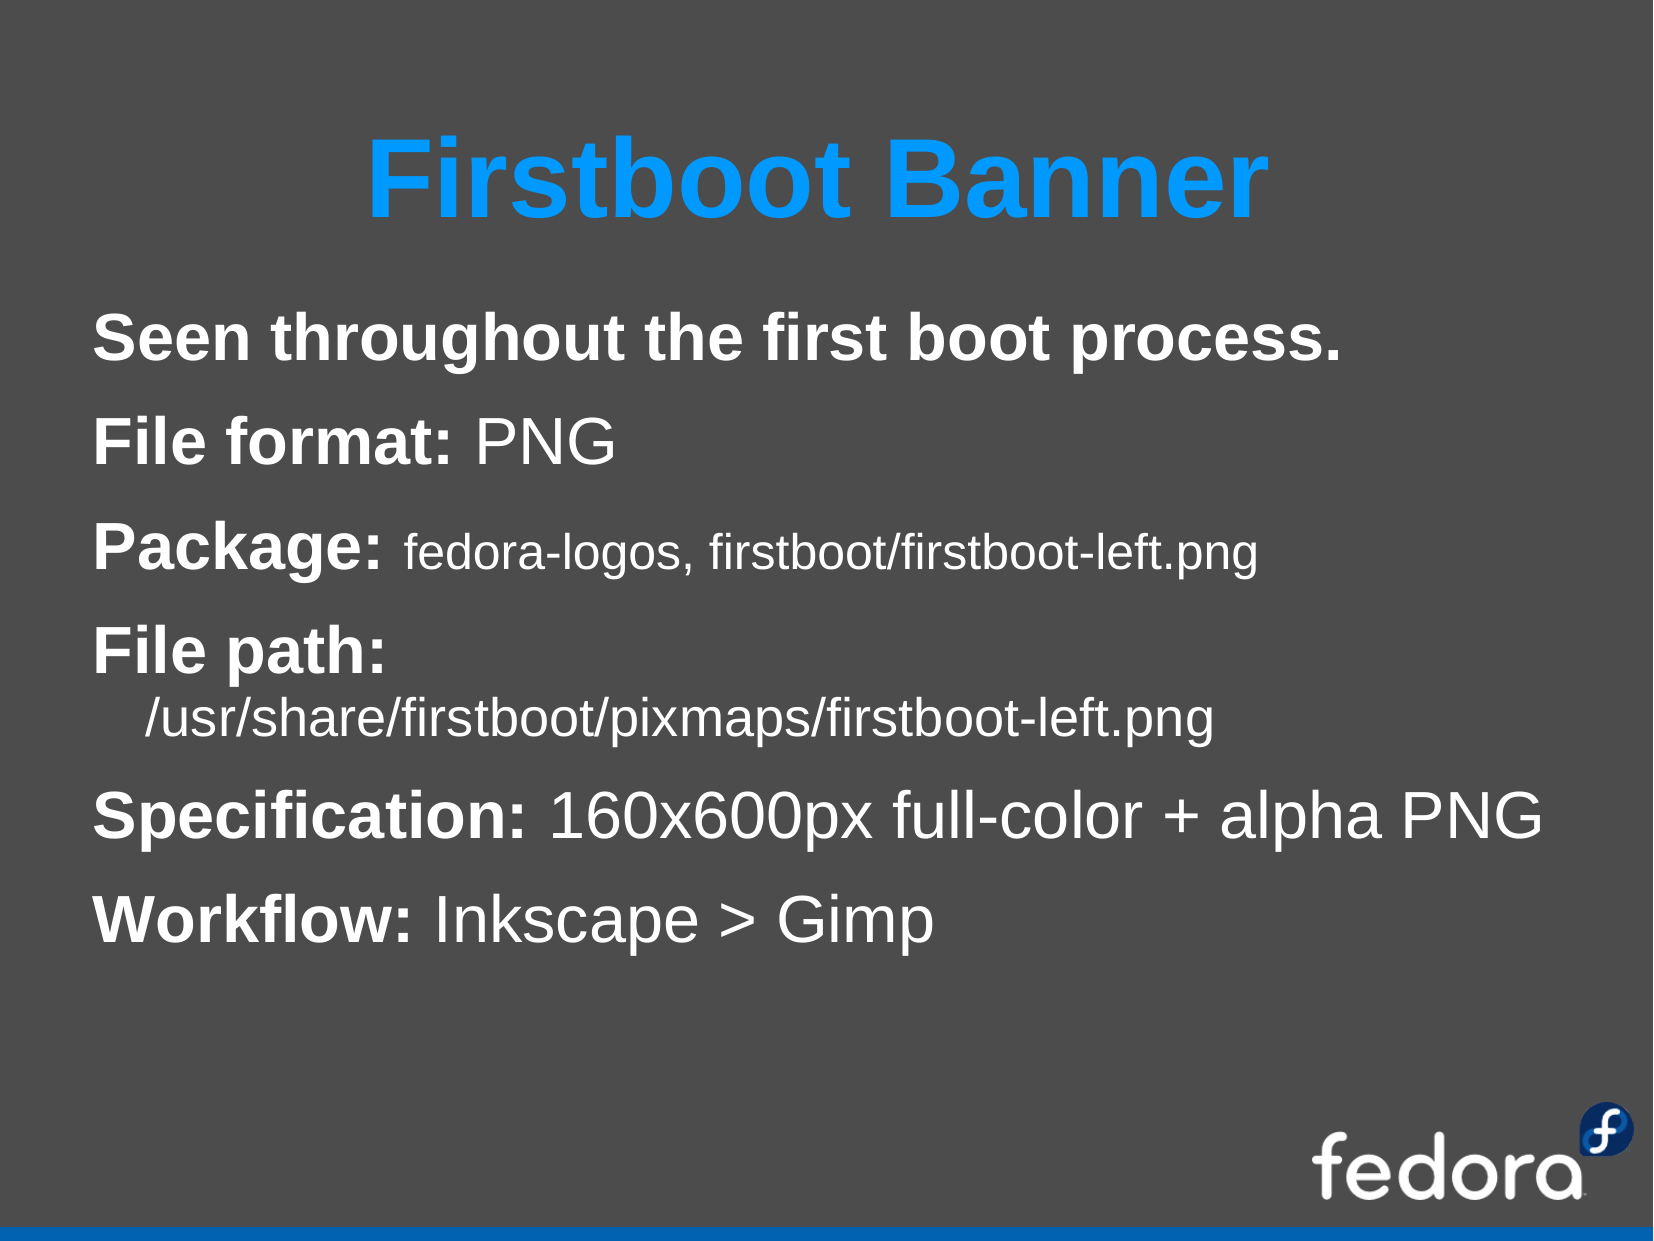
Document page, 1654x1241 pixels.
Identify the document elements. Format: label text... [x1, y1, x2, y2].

picture [1312, 1102, 1634, 1200]
title Firstboot Banner [112, 75, 1524, 283]
list Seen throughout the first boot process. File format: PNG Package: fedora-logos, firstboot/firstboot-left.png File path: /usr/share/firstboot/pixmaps/firstboot-left.png Specification: 160x600px full-color + alpha PNG Workflow: Inkscape > Gimp [74, 300, 1612, 1082]
